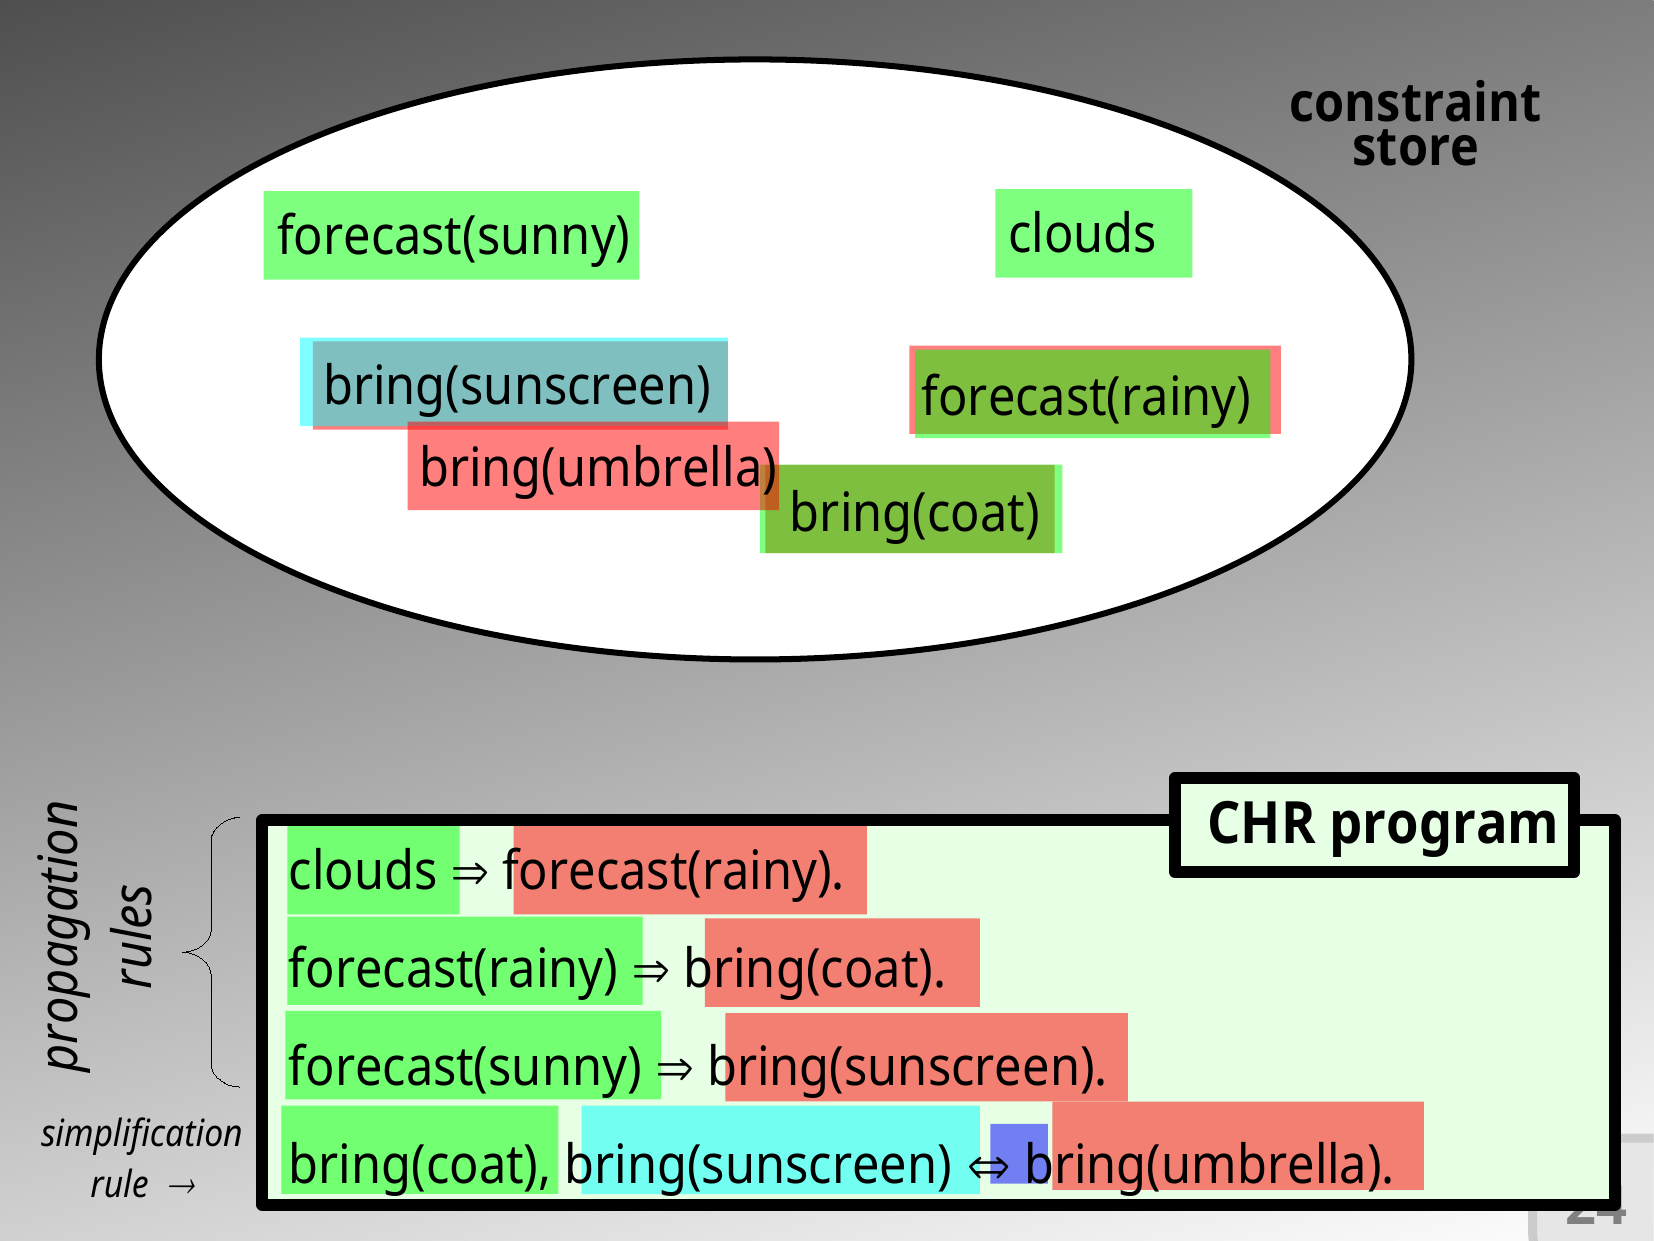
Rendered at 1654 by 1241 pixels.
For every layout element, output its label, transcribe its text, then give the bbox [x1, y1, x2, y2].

list forecast(rainy) [897, 357, 1365, 424]
list [262, 820, 1169, 1205]
list simplification rule  [11, 1103, 256, 1206]
list clouds [987, 194, 1267, 262]
list [1461, 820, 1615, 1205]
list forecast(sunny) [254, 196, 743, 264]
list CHR program [1174, 778, 1575, 872]
list propagation rules [16, 757, 158, 1103]
list clouds  forecast(rainy). forecast(rainy)  bring(coat). forecast(sunny)  bring(sunscreen). bring(coat), bring(sunscreen)  bring(umbrella). [268, 828, 1461, 1206]
list bring(coat) [762, 473, 1157, 598]
list bring(umbrella) [398, 428, 887, 496]
list constraint store [1219, 82, 1595, 200]
list bring(sunscreen) [302, 346, 821, 414]
text_box [98, 59, 1412, 660]
